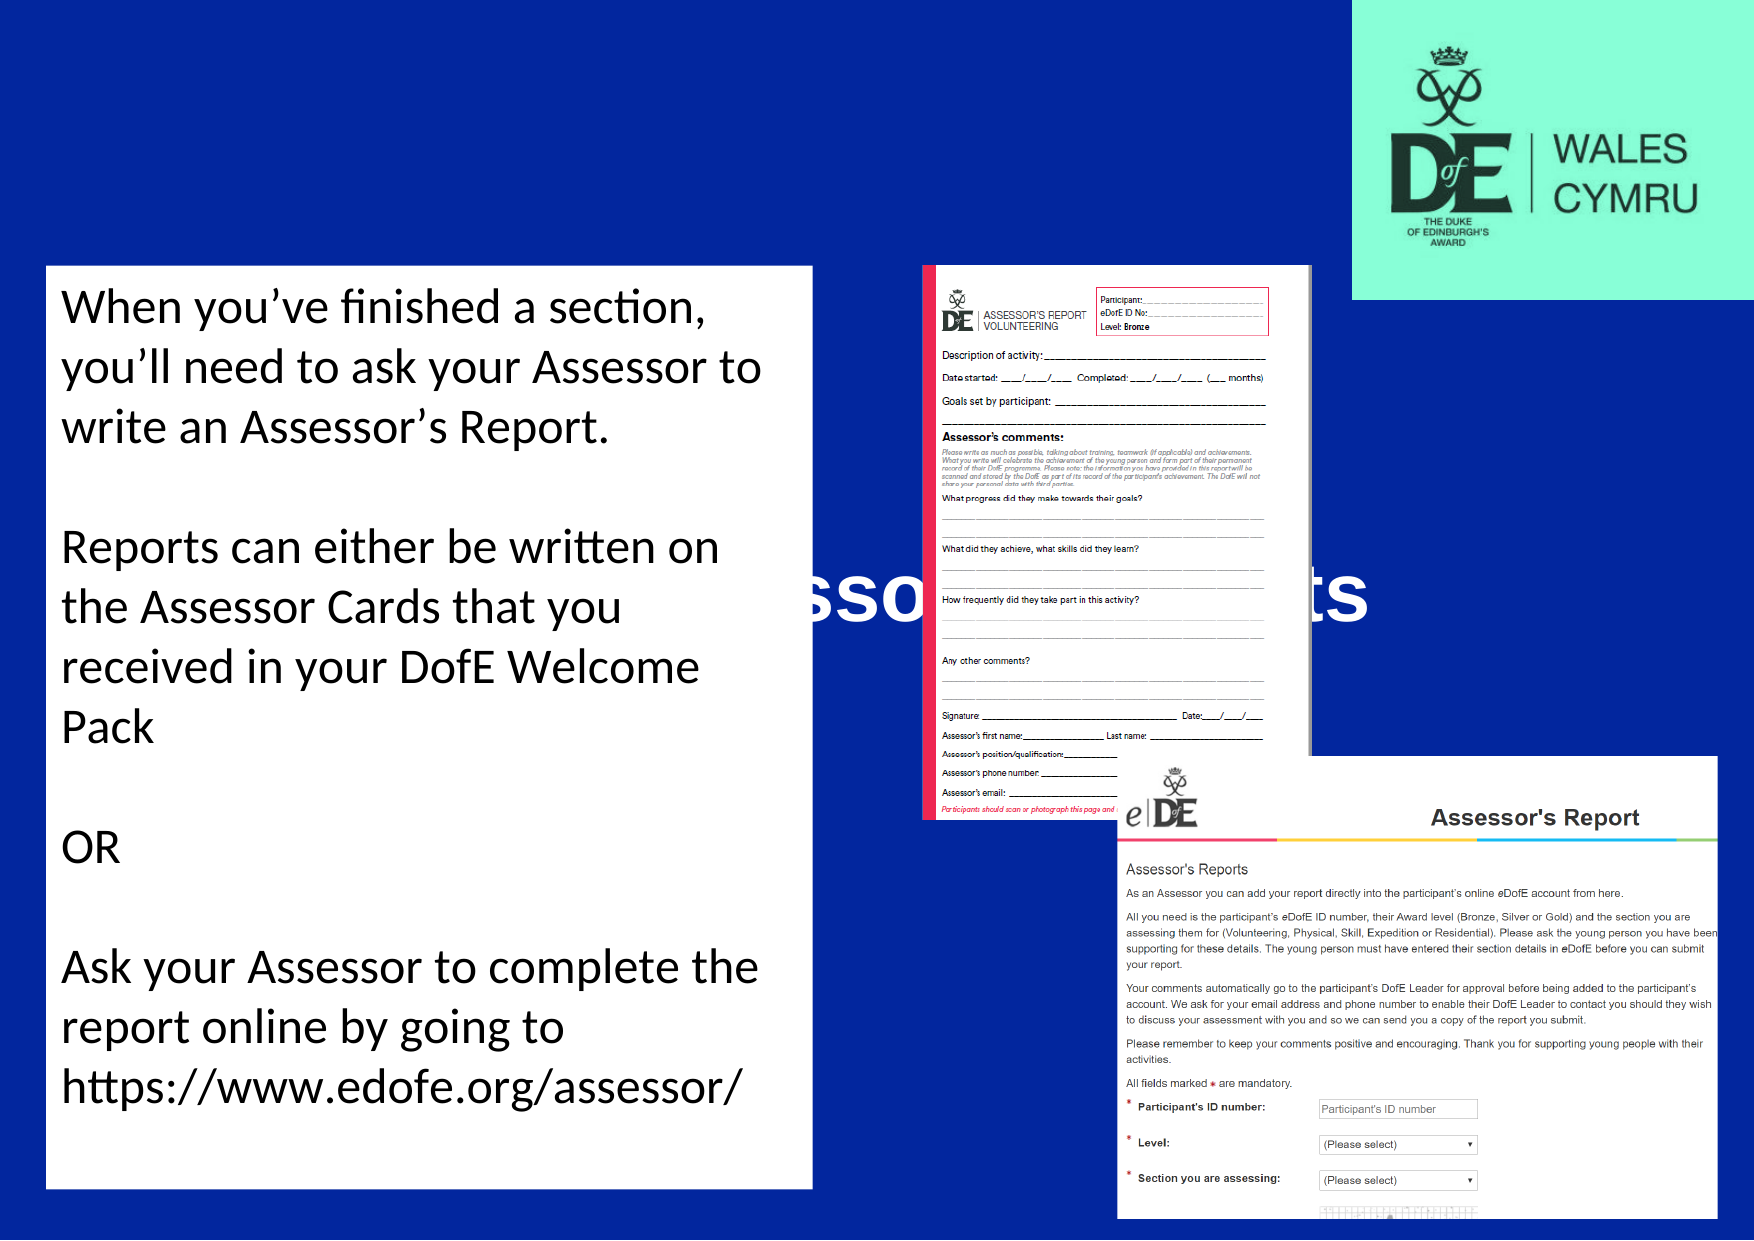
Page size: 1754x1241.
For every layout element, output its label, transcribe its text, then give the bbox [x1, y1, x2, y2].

text_box When you’ve finished a section, you’ll need to ask your Assessor to write an Assessor’s Report. Reports can either be written on the Assessor Cards that you received in your DofE Welcome Pack OR Ask your Assessor to complete the report online by going to https://www.edofe.org/assessor/ [46, 265, 813, 1190]
picture [922, 265, 1718, 1219]
title Step 4. Assessor’s Reports [46, 0, 1630, 237]
